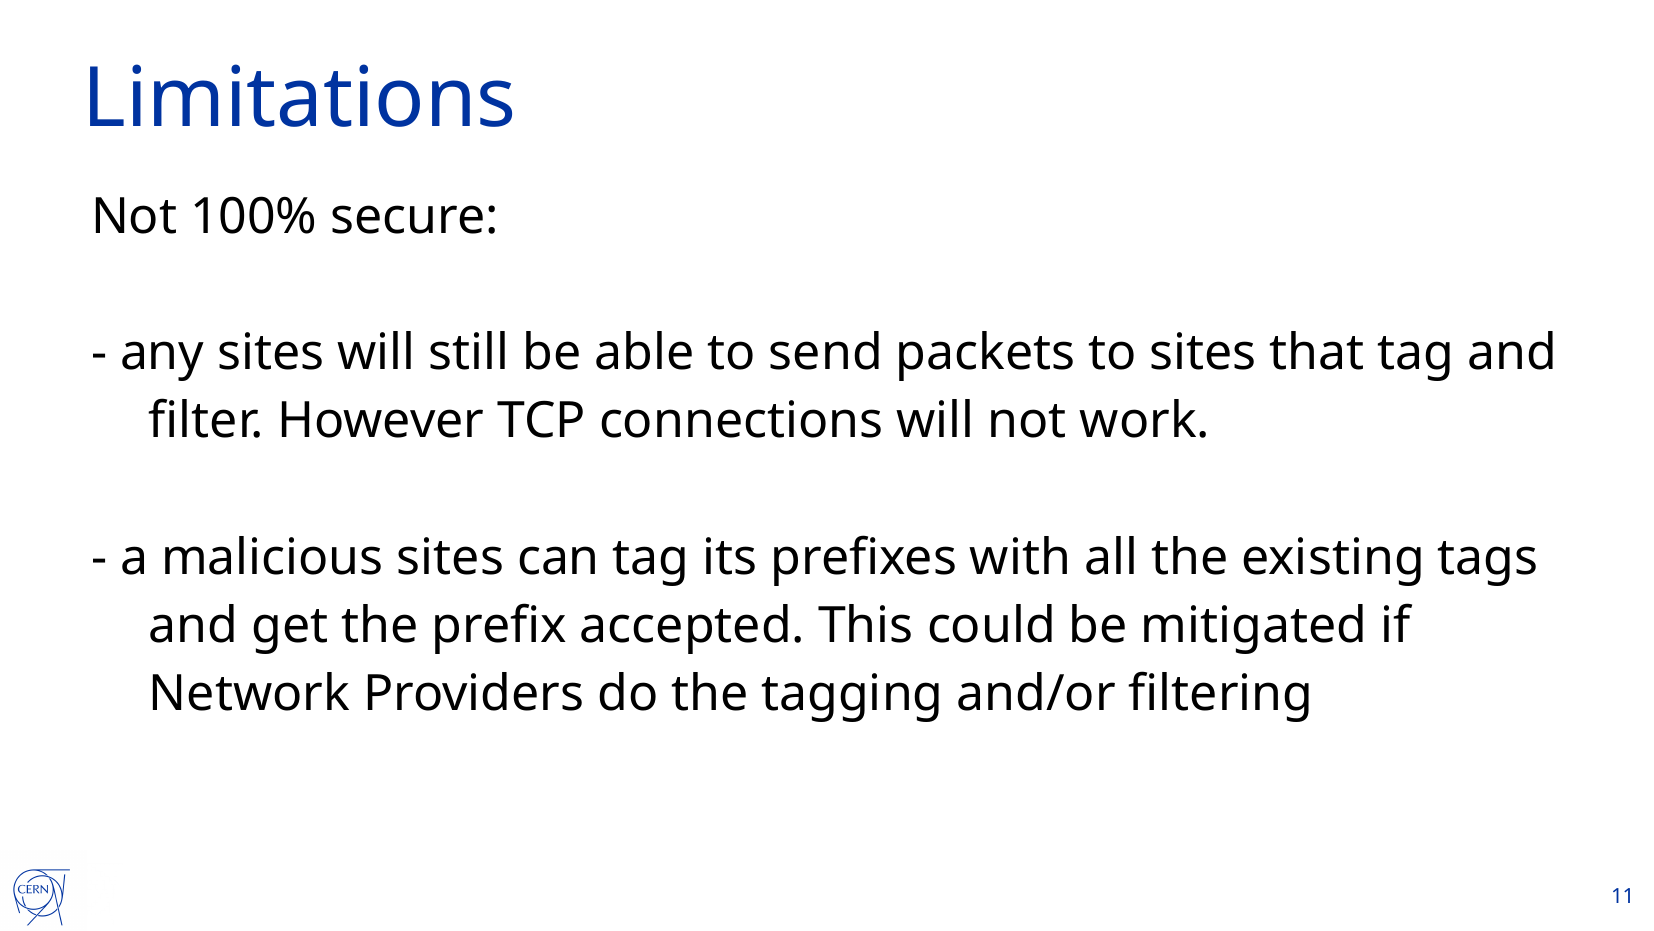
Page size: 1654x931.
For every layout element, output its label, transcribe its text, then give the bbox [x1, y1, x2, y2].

text_box Not 100% secure: - any sites will still be able to send packets to sites that tag and filter. However TCP connections will not work. - a malicious sites can tag its prefixes with all the existing tags and get the prefix accepted. This could be mitigated if Network Providers do the tagging and/or filtering [76, 172, 1601, 931]
picture [0, 850, 76, 931]
title Limitations [82, 37, 1571, 189]
